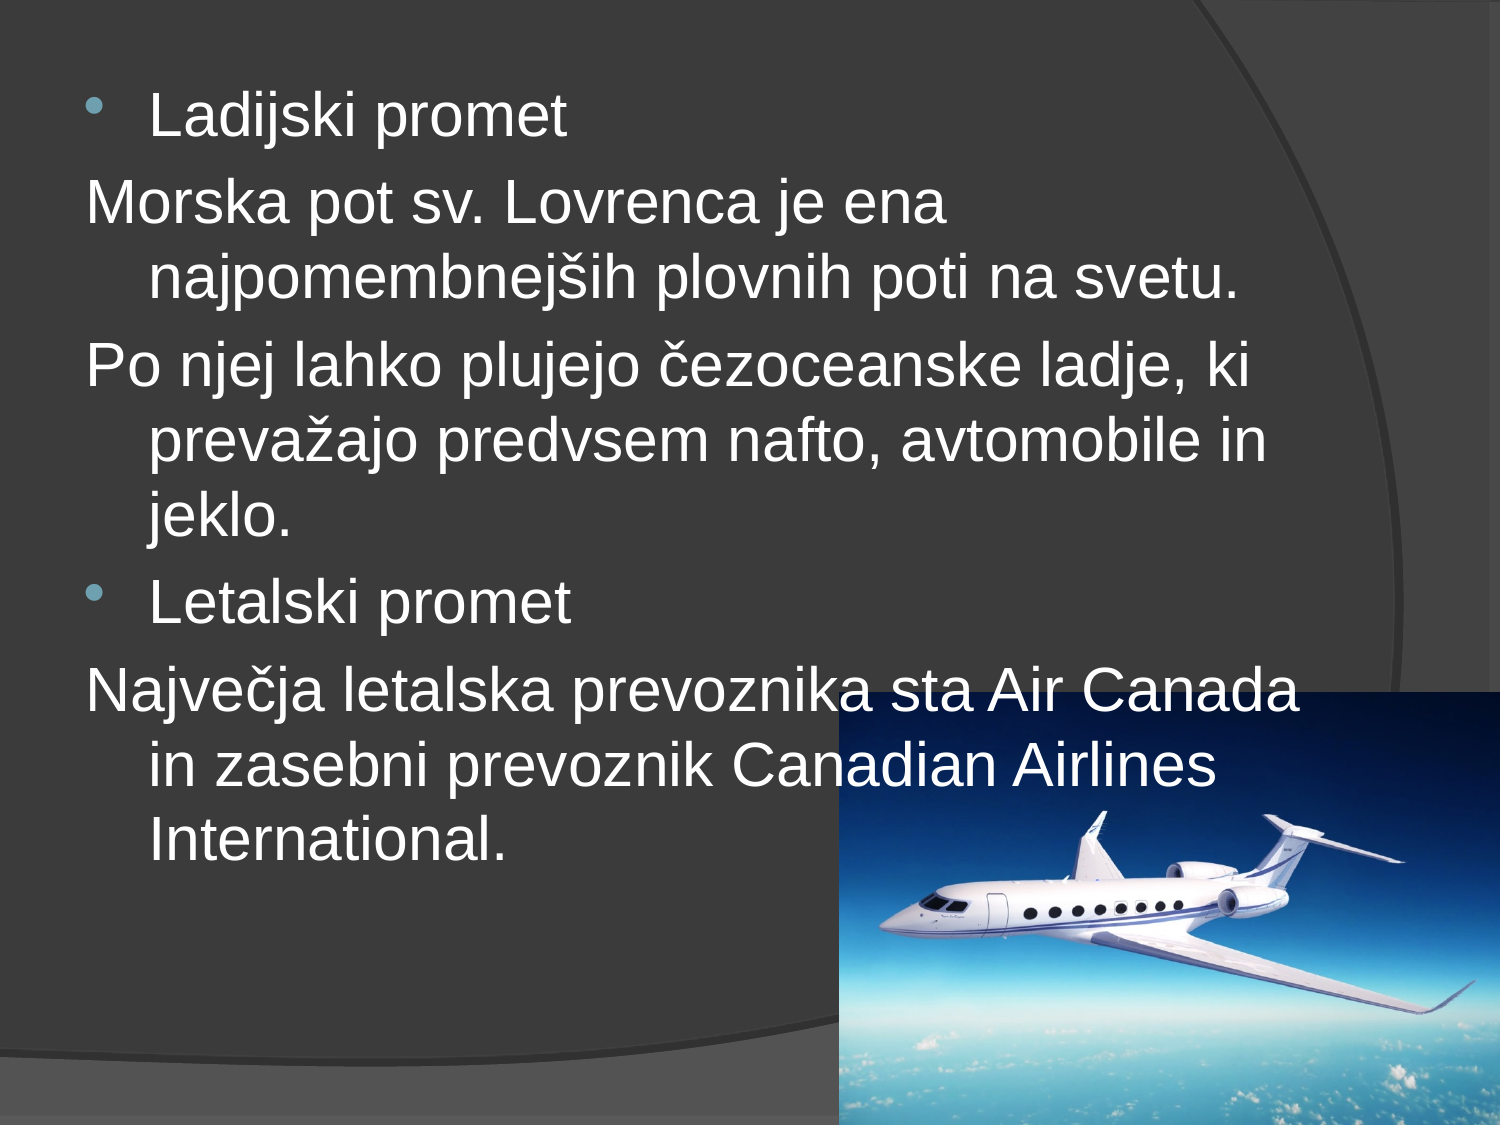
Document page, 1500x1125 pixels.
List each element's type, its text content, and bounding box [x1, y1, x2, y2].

list Ladijski promet Morska pot sv. Lovrenca je ena najpomembnejših plovnih poti na svetu. Po njej lahko plujejo čezoceanske ladje, ki prevažajo predvsem nafto, avtomobile in jeklo. Letalski promet Največja letalska prevoznika sta Air Canada in zasebni prevoznik Canadian Airlines International. [64, 66, 1329, 1012]
picture [839, 692, 1500, 1125]
